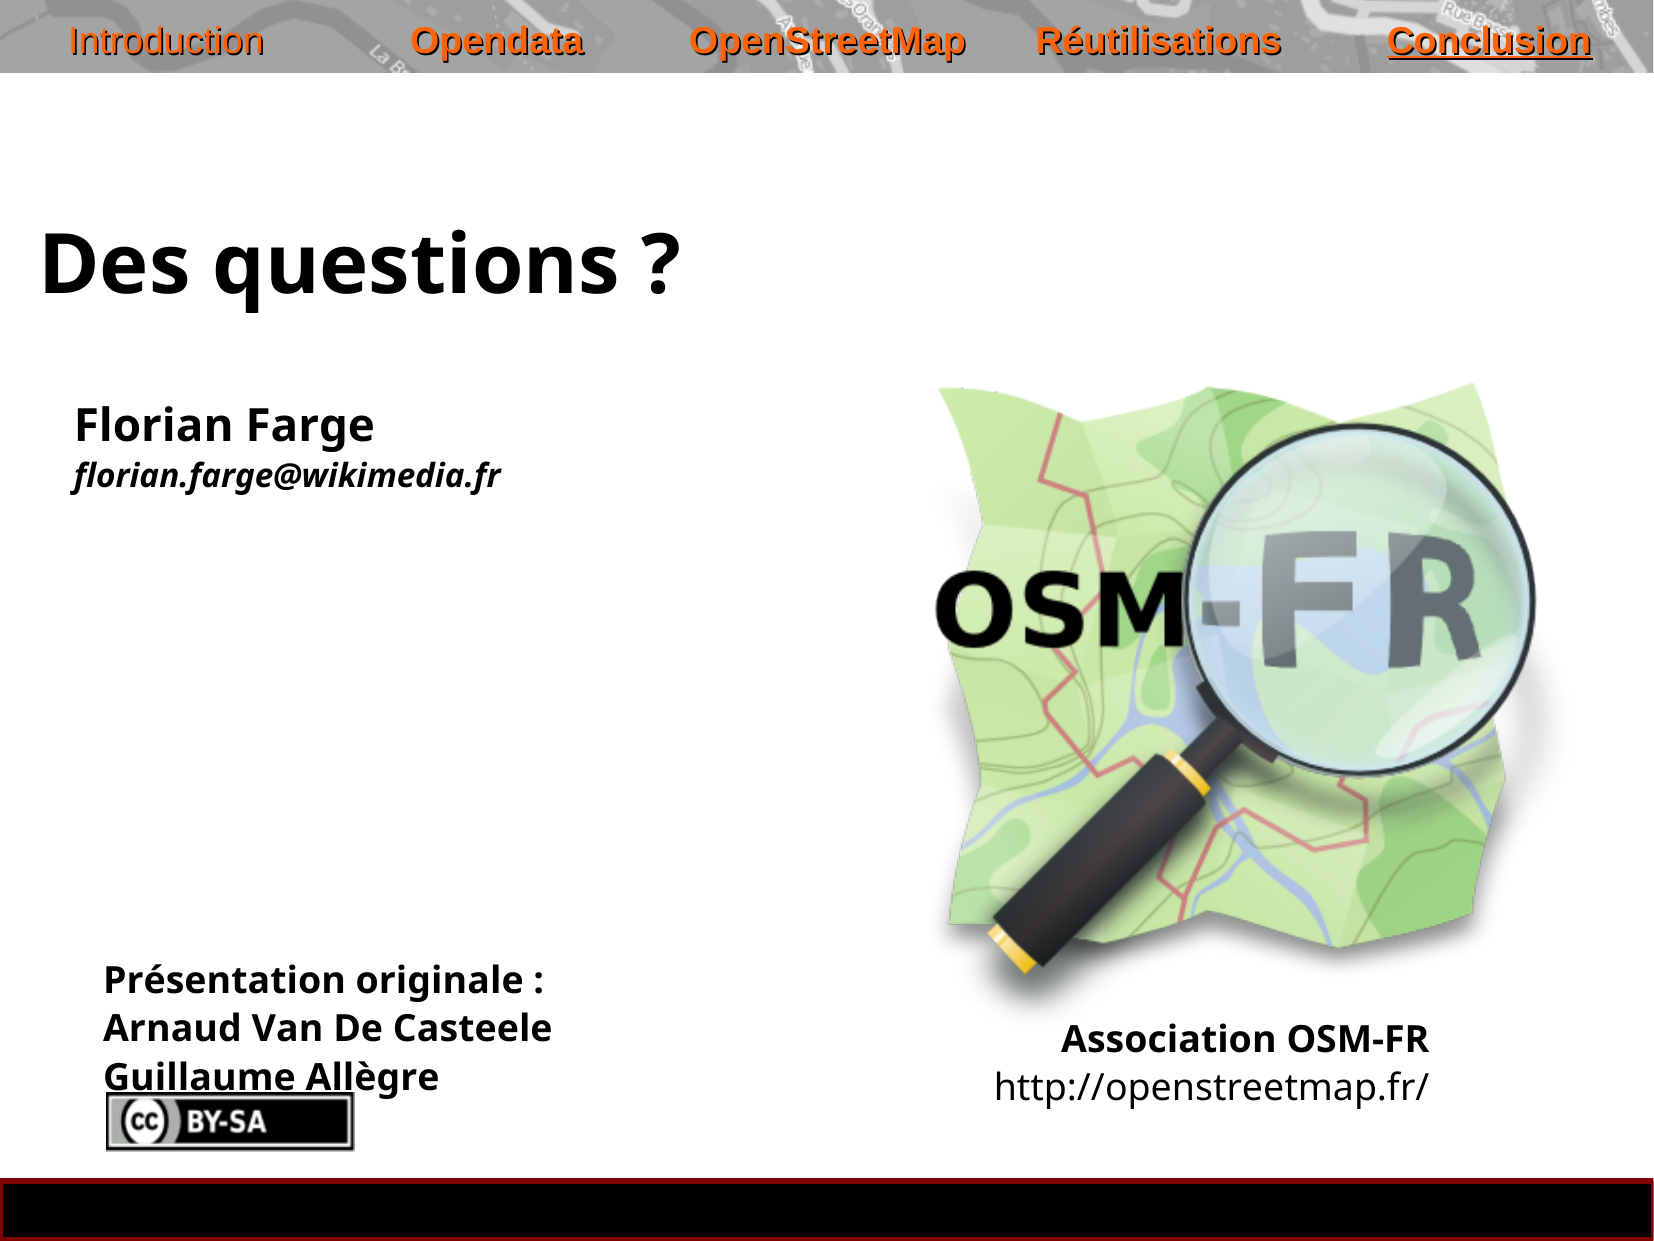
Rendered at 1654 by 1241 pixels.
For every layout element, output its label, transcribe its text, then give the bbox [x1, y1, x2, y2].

table_header Conclusion [1324, 12, 1654, 69]
text_box Florian Farge florian.farge@wikimedia.fr [59, 383, 591, 605]
picture [106, 1092, 355, 1152]
text_box Association OSM-FR http://openstreetmap.fr/ [1033, 1034, 1445, 1117]
table_header OpenStreetMap [662, 12, 993, 69]
text_box Présentation originale : Arnaud Van De Casteele Guillaume Allègre [88, 944, 650, 1107]
picture [911, 383, 1575, 1034]
table_header Réutilisations [993, 12, 1324, 69]
text_box Des questions ? [23, 194, 685, 319]
text_box [0, 1180, 1654, 1241]
table_header Opendata [331, 12, 662, 69]
picture [0, 0, 1654, 73]
table_header Introduction [1, 12, 331, 69]
